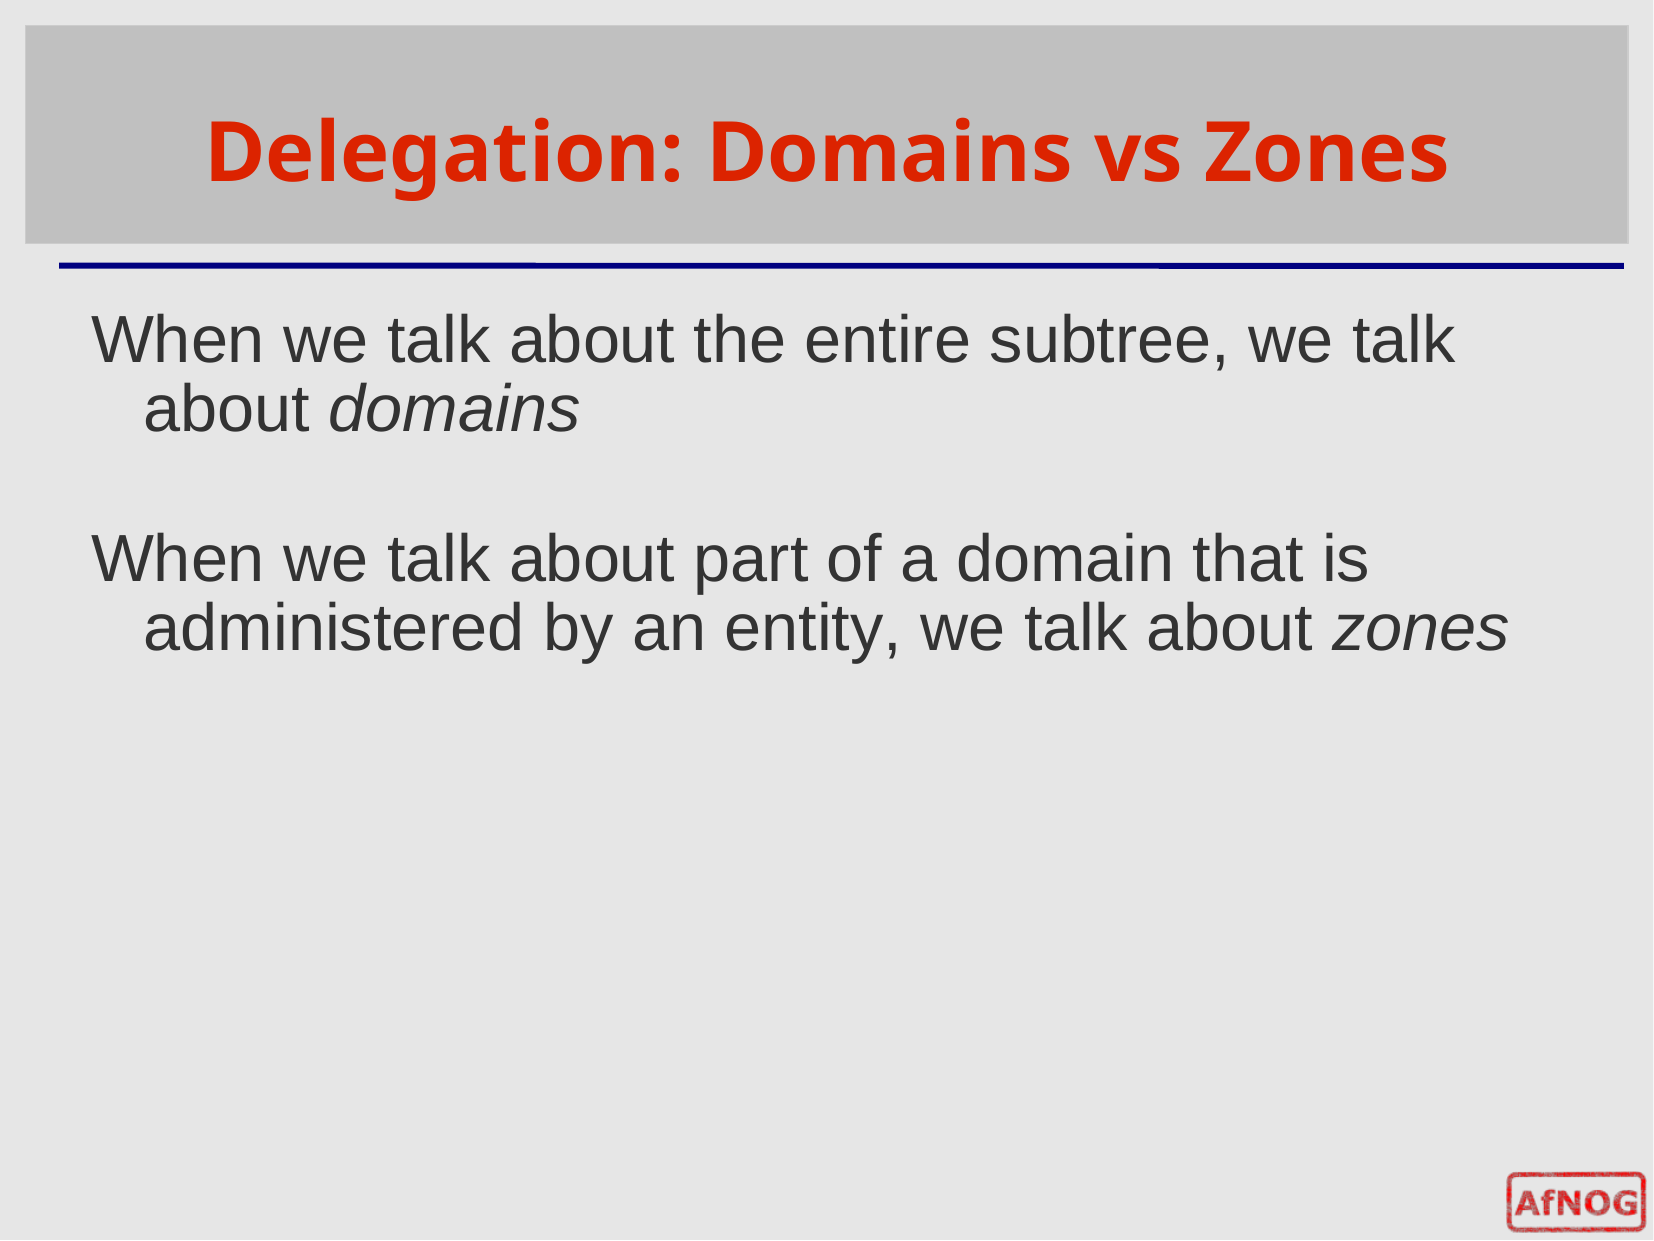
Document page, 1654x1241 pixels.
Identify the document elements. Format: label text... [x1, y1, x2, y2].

picture [1505, 1170, 1648, 1235]
title Delegation: Domains vs Zones [121, 46, 1534, 254]
text_box When we talk about the entire subtree, we talk about domains When we talk about part of a domain that is administered by an entity, we talk about zones [59, 295, 1595, 1152]
